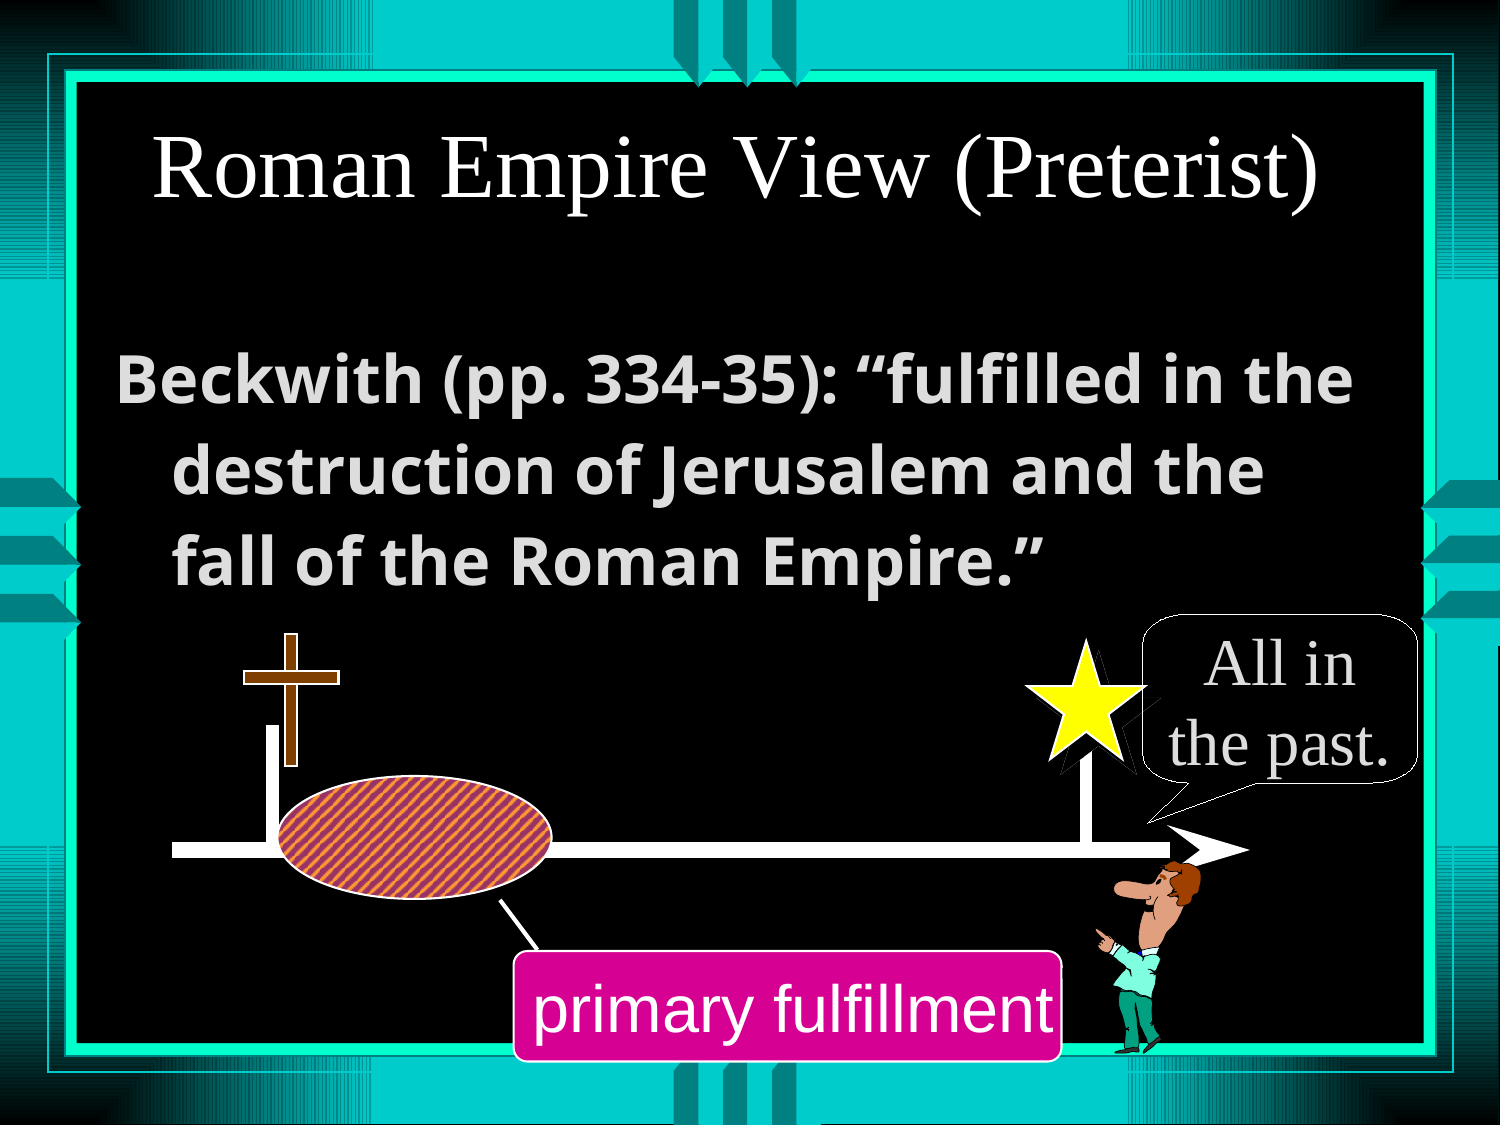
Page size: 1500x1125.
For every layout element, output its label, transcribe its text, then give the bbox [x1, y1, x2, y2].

text_box All in the past. [1142, 614, 1418, 824]
text_box [243, 633, 339, 767]
text_box [1027, 641, 1142, 760]
picture [1091, 857, 1205, 1058]
text_box [277, 775, 552, 899]
title Roman Empire View (Preterist) [52, 37, 1422, 225]
text_box primary fulfillment [513, 951, 1062, 1062]
list Beckwith (pp. 334-35): “fulfilled in the destruction of Jerusalem and the fall of the Roman Empire.” [99, 324, 1388, 663]
